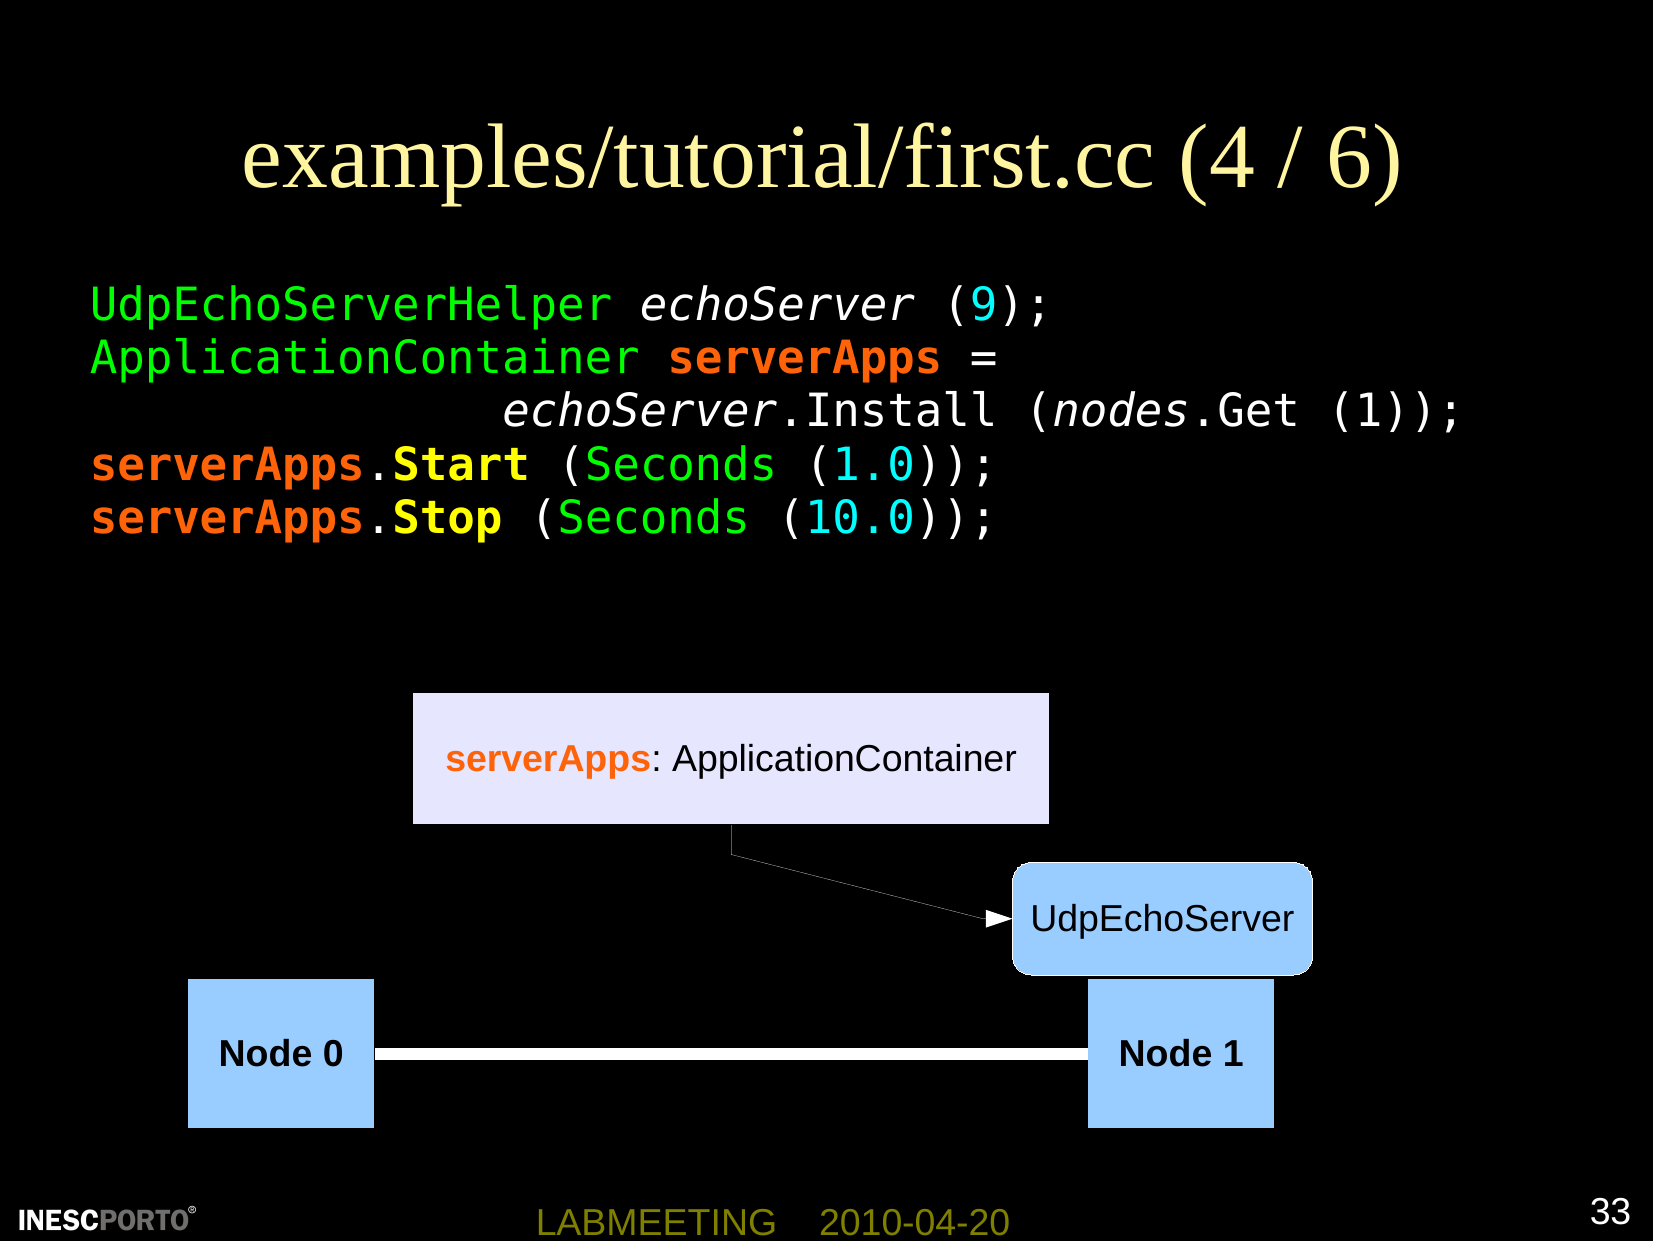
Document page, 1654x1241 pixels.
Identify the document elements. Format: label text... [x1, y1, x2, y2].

picture [9, 1181, 201, 1241]
text_box serverApps: ApplicationContainer [412, 692, 1050, 825]
text_box Node 0 [187, 978, 375, 1129]
text_box UdpEchoServerHelper echoServer (9); ApplicationContainer serverApps = echoServer.Install (nodes.Get (1)); serverApps.Start (Seconds (1.0)); serverApps.Stop (Seconds (10.0)); [75, 217, 1576, 676]
text_box UdpEchoServer [1012, 862, 1313, 976]
title examples/tutorial/first.cc (4 / 6) [40, 48, 1607, 264]
text_box Node 1 [1087, 978, 1275, 1129]
